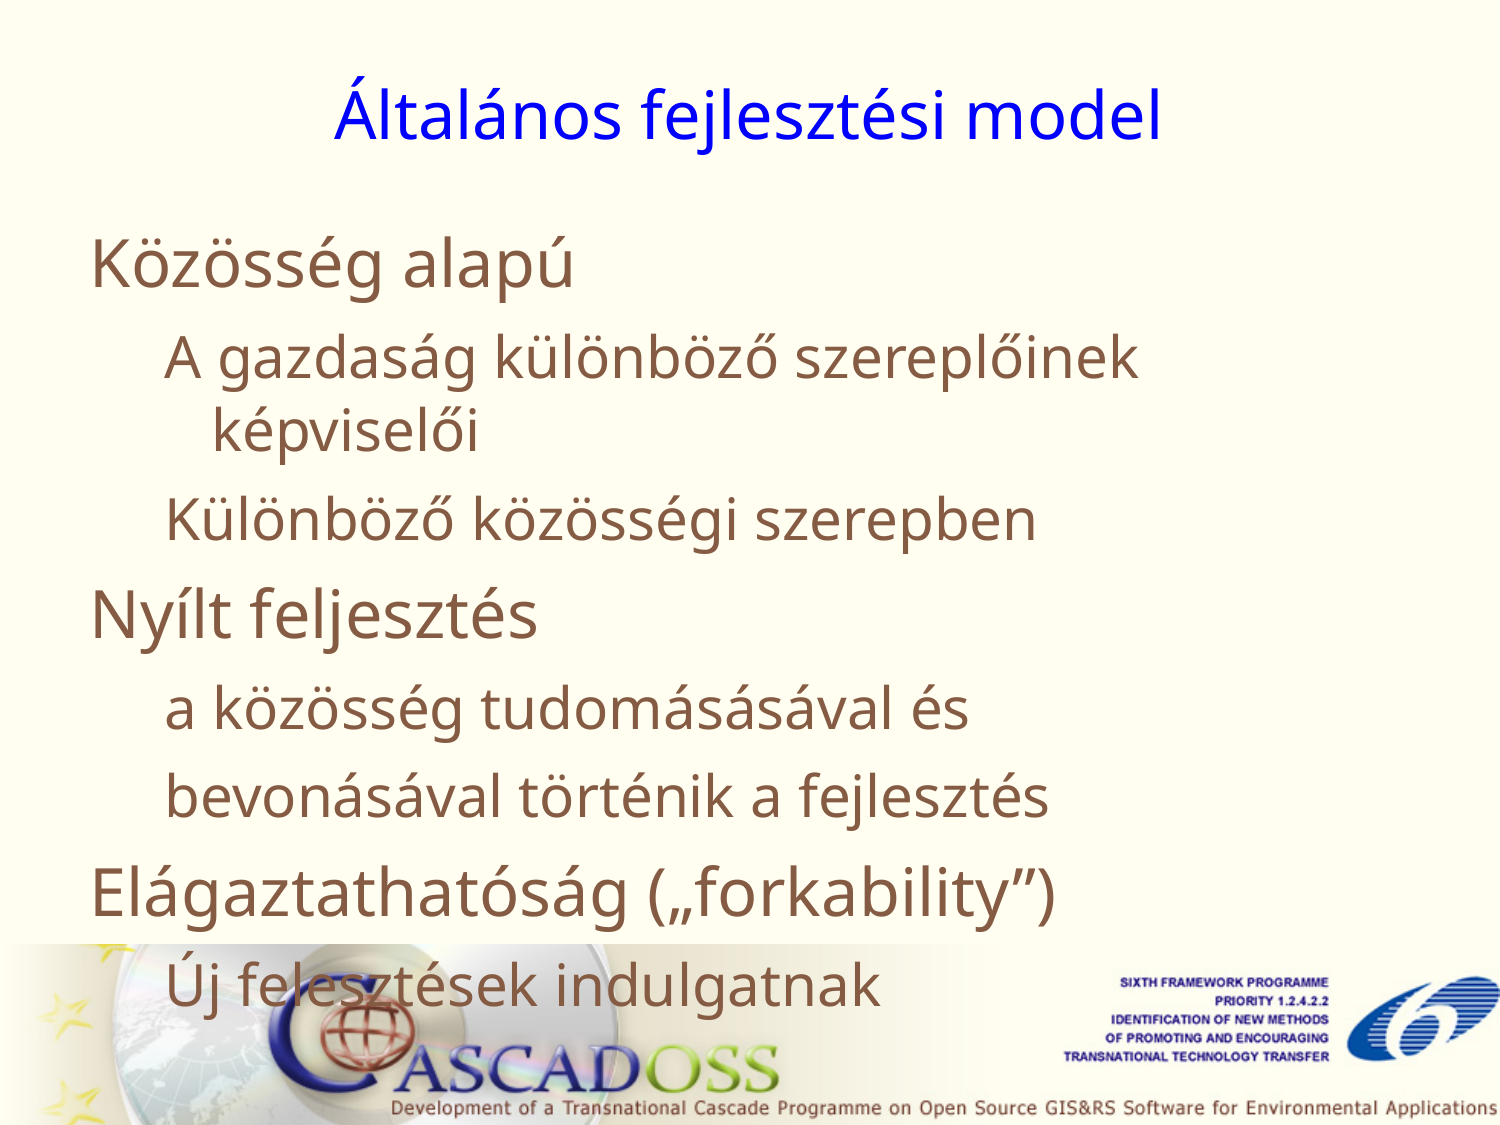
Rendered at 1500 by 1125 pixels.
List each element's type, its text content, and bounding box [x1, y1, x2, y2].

title Általános fejlesztési model [74, 13, 1425, 208]
picture [0, 944, 1500, 1125]
list Közösség alapú A gazdaság különböző szereplőinek képviselői Különböző közösségi szerepben Nyílt feljesztés a közösség tudomásásával és bevonásával történik a fejlesztés Elágaztathatóság („forkability”) Új felesztések indulgatnak [74, 208, 1425, 951]
